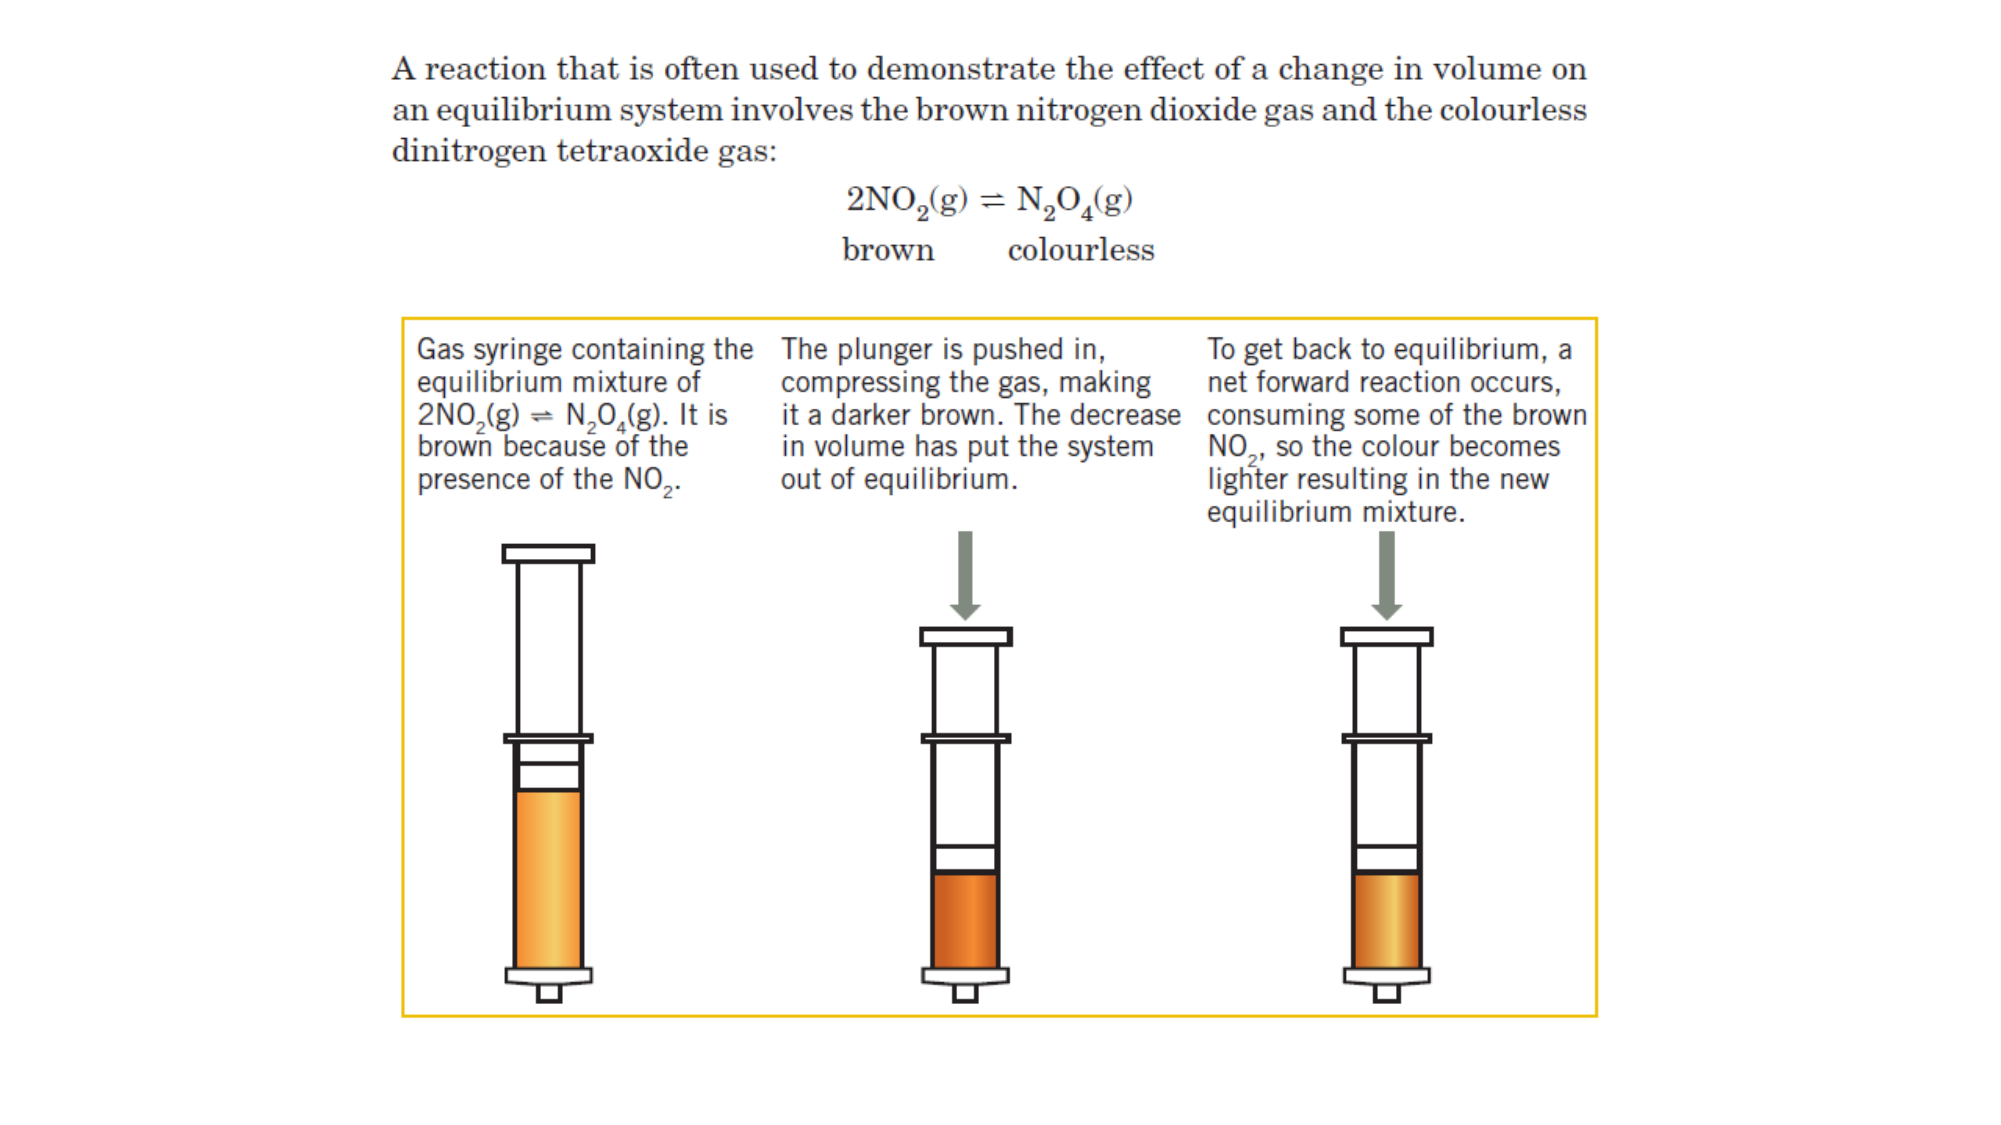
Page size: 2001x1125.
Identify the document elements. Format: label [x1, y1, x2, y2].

picture [373, 42, 1612, 289]
picture [397, 314, 1600, 1029]
